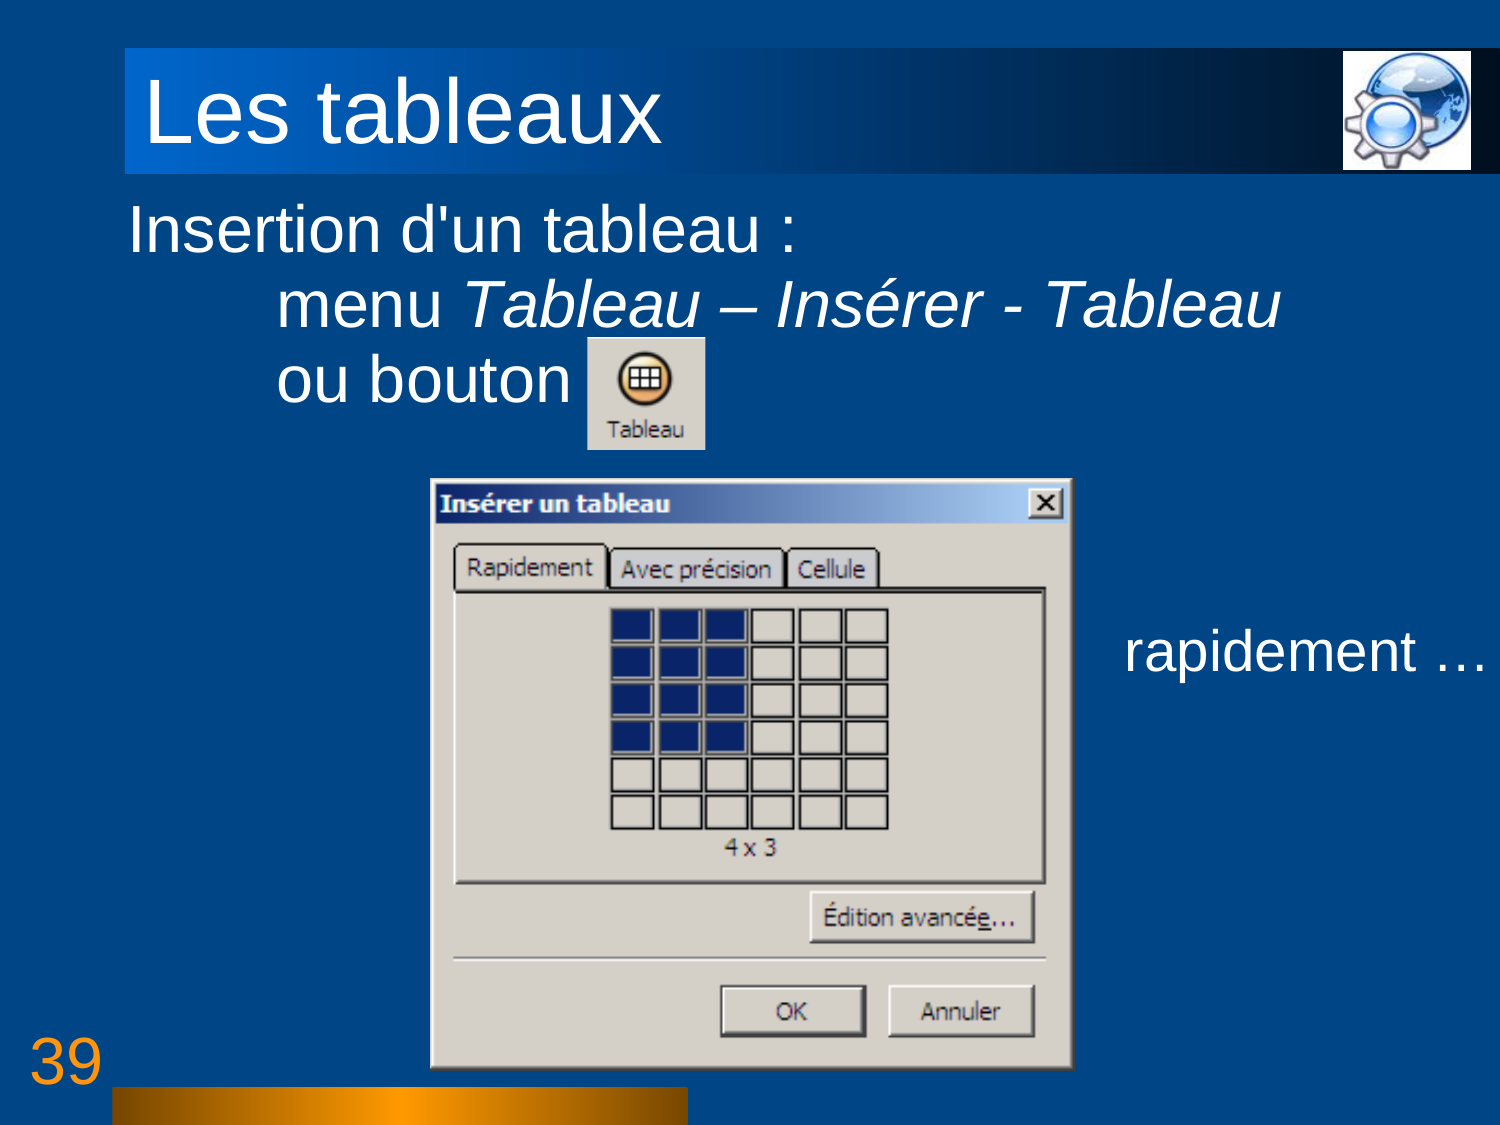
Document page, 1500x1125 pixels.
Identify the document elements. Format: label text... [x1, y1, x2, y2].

picture [1388, 51, 1471, 170]
title Les tableaux [128, 50, 1388, 173]
text_box rapidement … [1109, 610, 1500, 696]
picture [430, 478, 1075, 1071]
list Insertion d'un tableau : menu Tableau – Insérer - Tableau ou bouton [112, 184, 1388, 901]
chart [587, 337, 706, 450]
